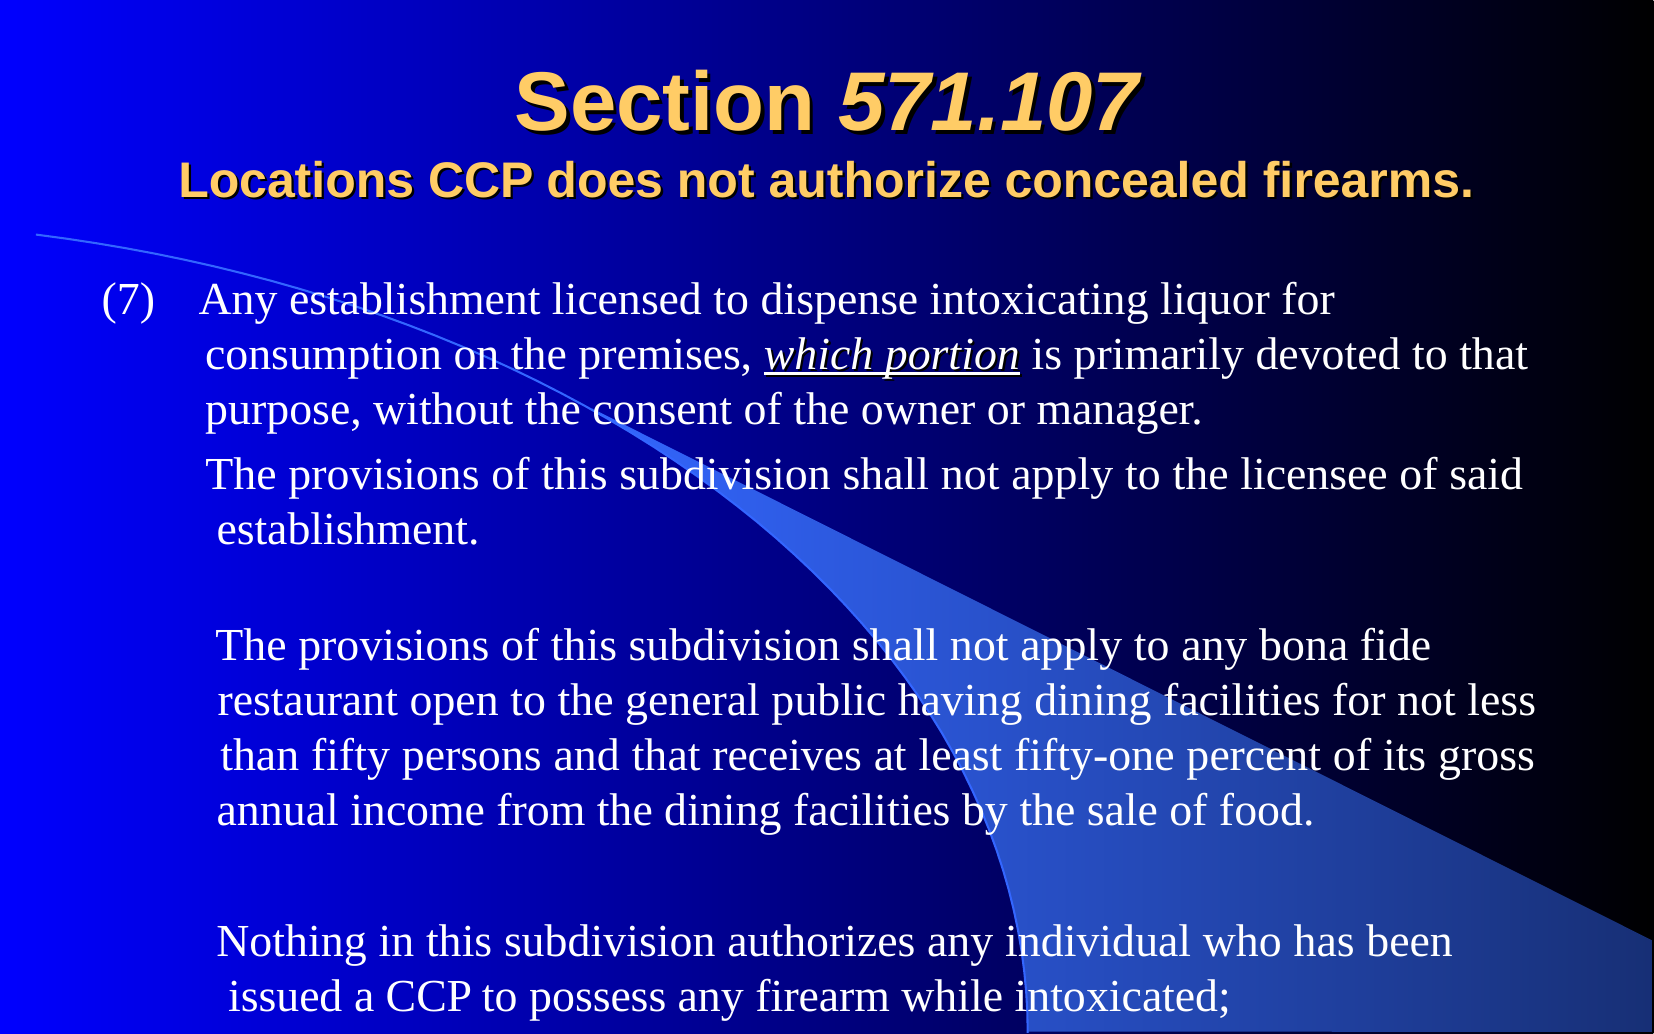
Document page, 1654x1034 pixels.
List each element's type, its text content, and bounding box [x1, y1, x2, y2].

title Section 571.107 Locations CCP does not authorize concealed firearms. [82, 39, 1571, 216]
list (7) Any establishment licensed to dispense intoxicating liquor for consumption on the premises, which portion is primarily devoted to that purpose, without the consent of the owner or manager. The provisions of this subdivision shall not apply to the licensee of said establishment. The provisions of this subdivision shall not apply to any bona fide restaurant open to the general public having dining facilities for not less than fifty persons and that receives at least fifty-one percent of its gross annual income from the dining facilities by the sale of food. Nothing in this subdivision authorizes any individual who has been issued a CCP to possess any firearm while intoxicated; [86, 260, 1576, 1034]
